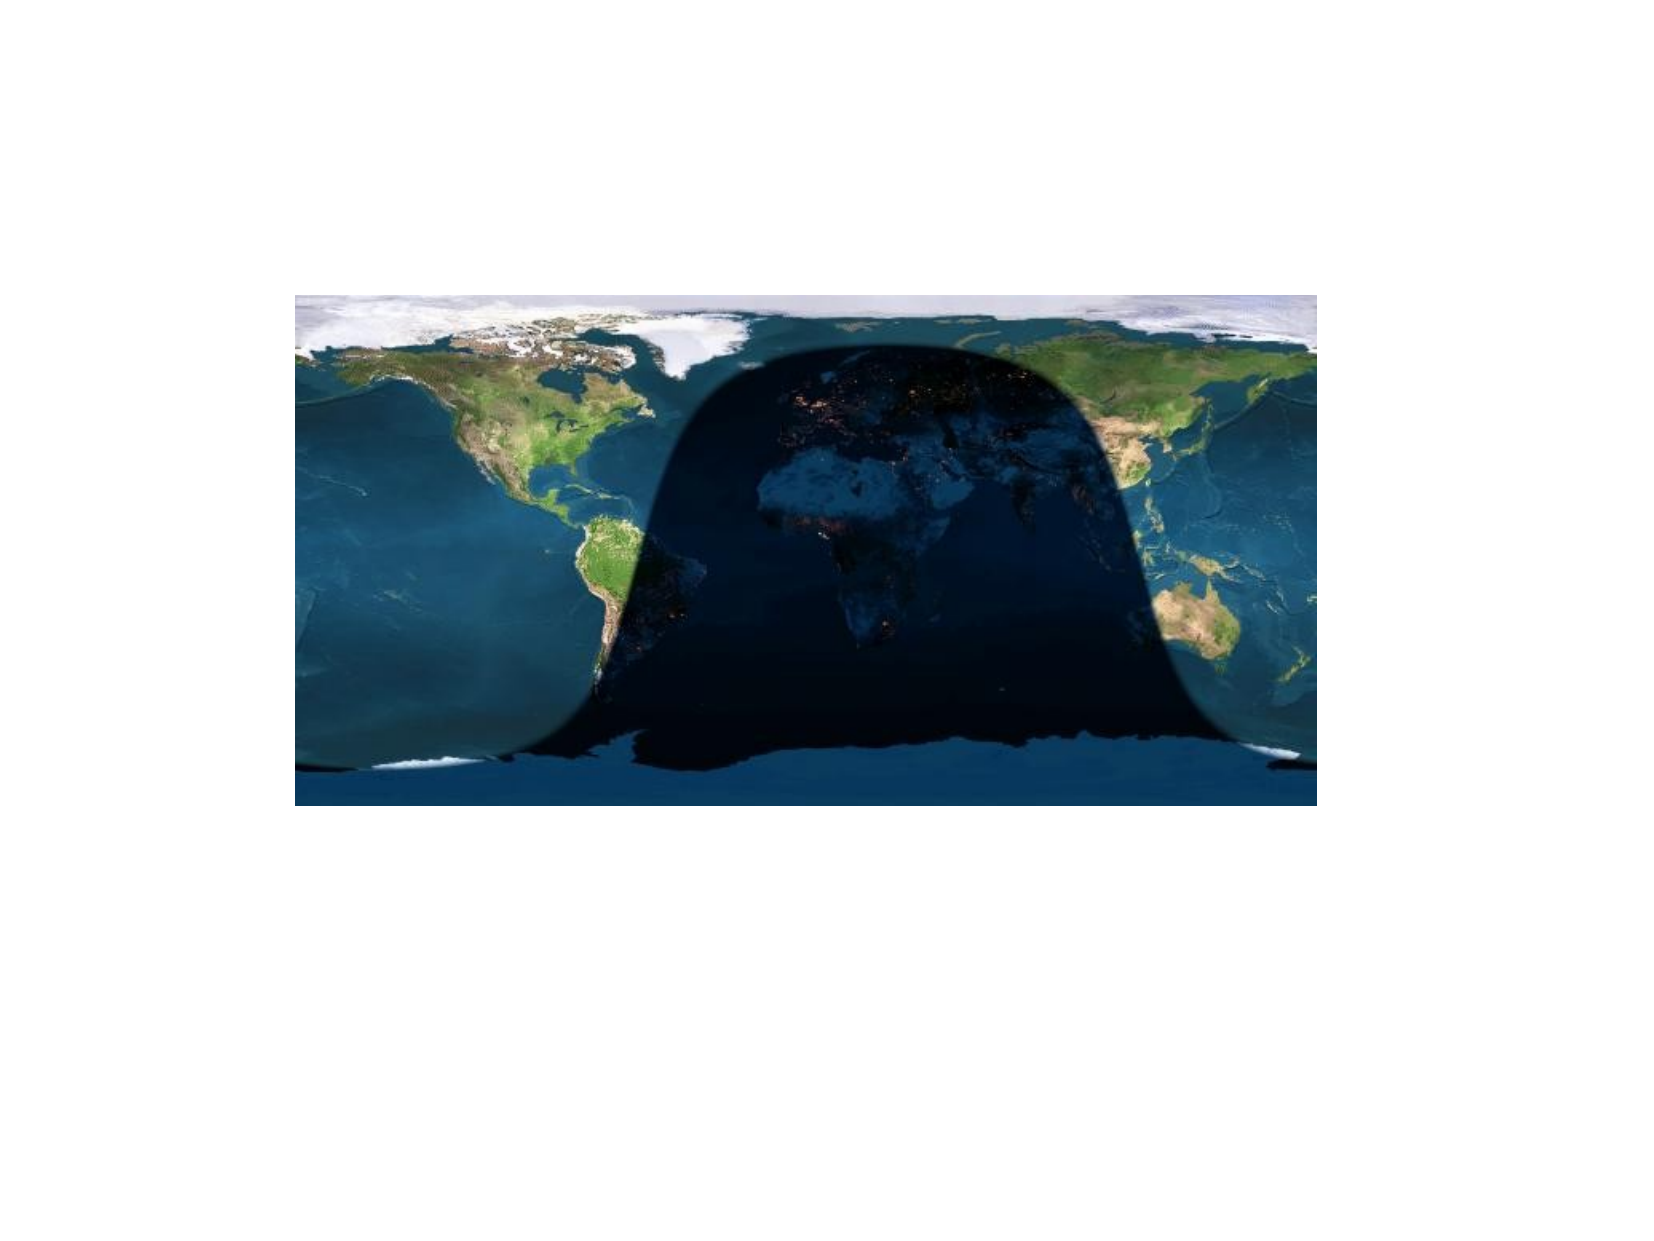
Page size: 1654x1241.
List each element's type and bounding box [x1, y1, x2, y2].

picture [295, 295, 1317, 806]
